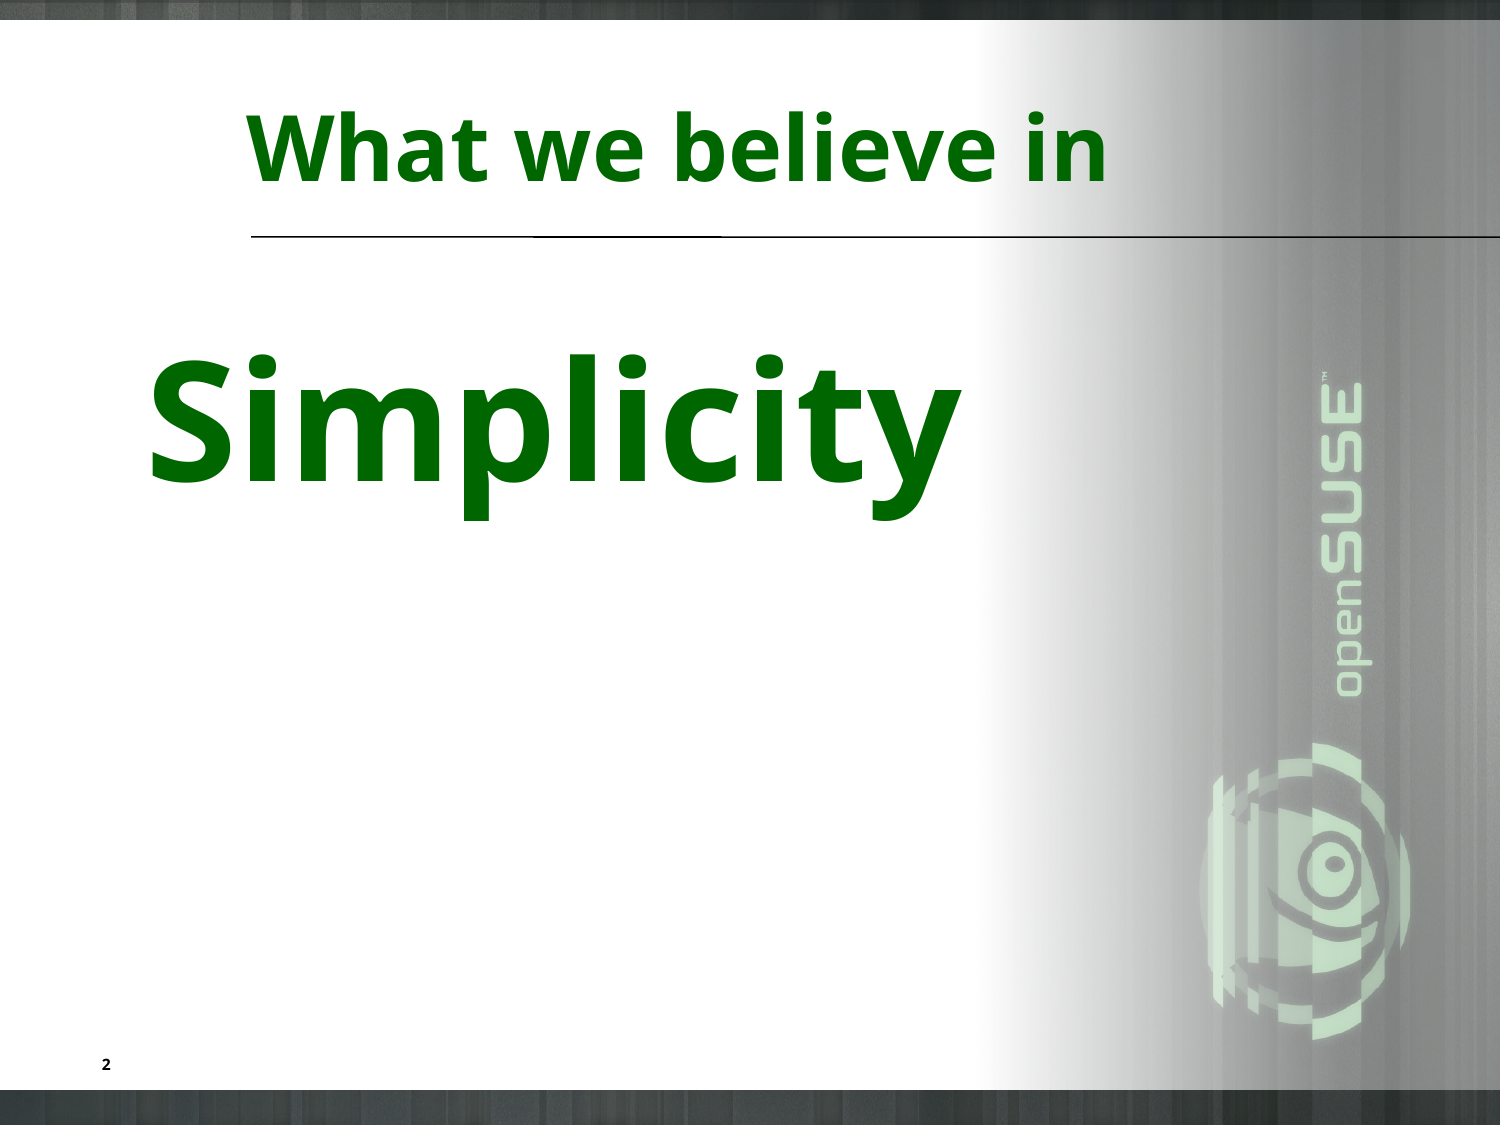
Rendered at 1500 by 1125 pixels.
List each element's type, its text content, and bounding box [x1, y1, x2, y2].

title Simplicity [145, 271, 1358, 574]
title What we believe in [246, 60, 1409, 239]
picture [0, 0, 1500, 1125]
